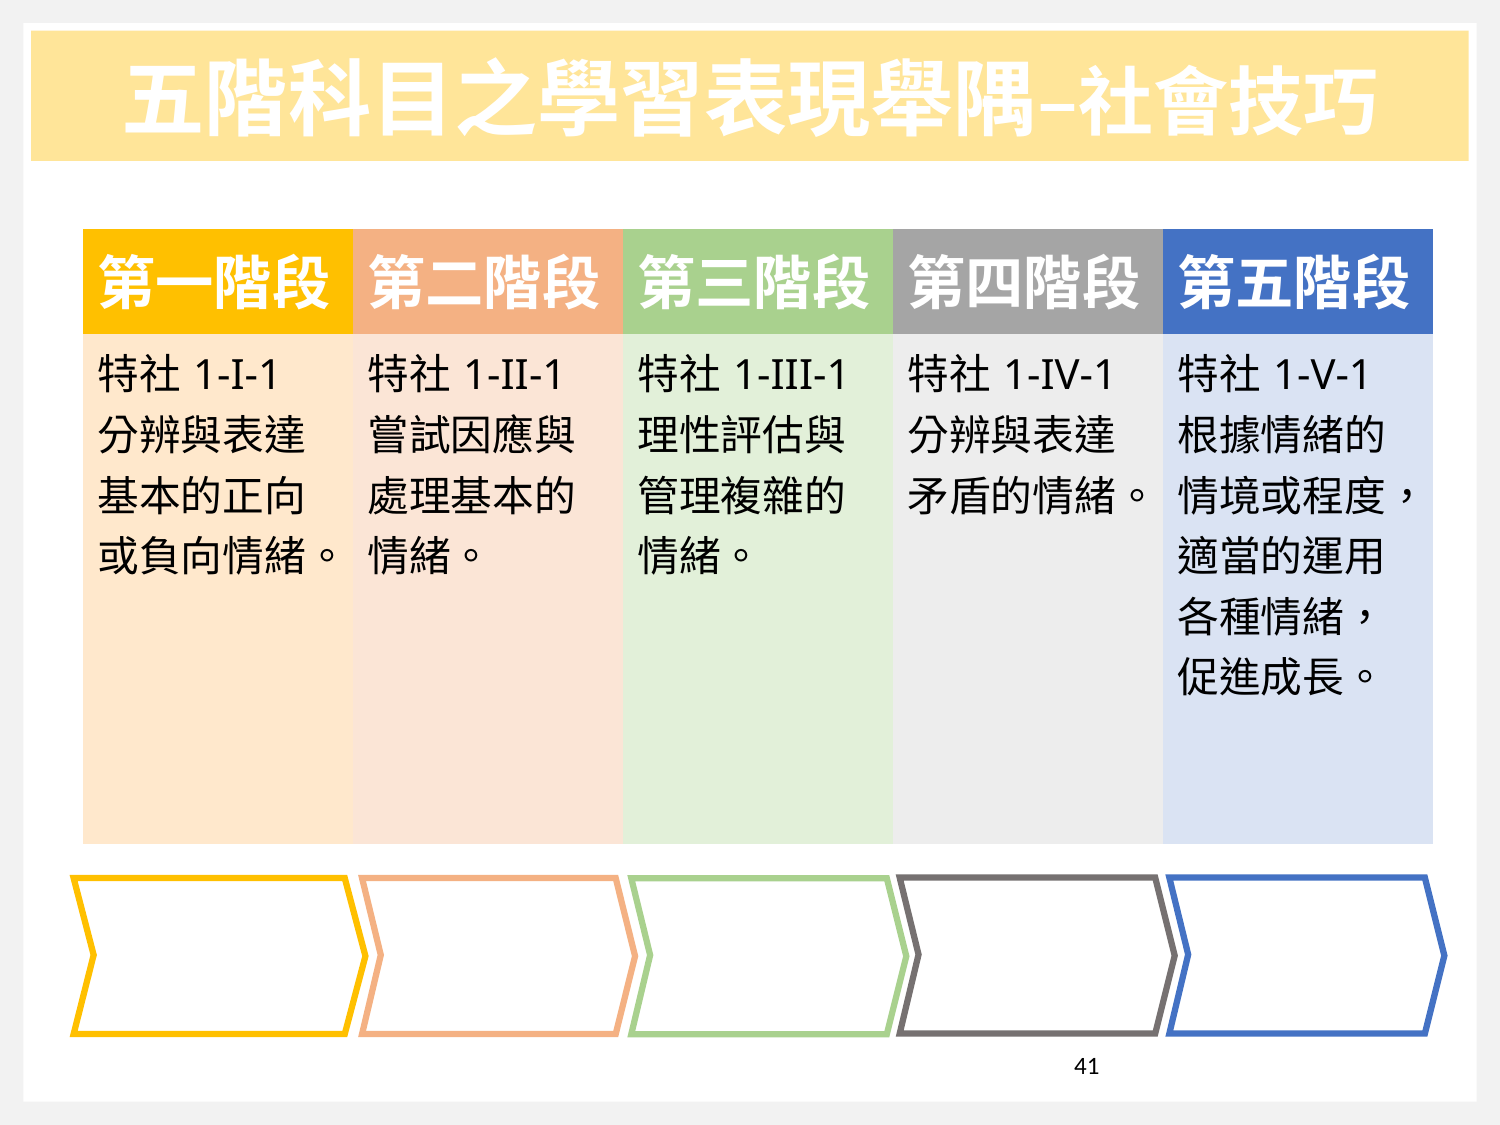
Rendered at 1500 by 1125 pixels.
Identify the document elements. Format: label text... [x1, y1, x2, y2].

table_cell 特社1-I-1 分辨與表達基本的正向或負向情緒。 [83, 334, 353, 844]
table_cell 特社1-III-1 理性評估與管理複雜的情緒。 [623, 334, 893, 844]
table_header 第二階段 [353, 229, 623, 334]
text_box 因時制宜 運用情緒 [1169, 877, 1445, 1034]
table_cell 特社1-II-1 嘗試因應與處理基本的情緒。 [353, 334, 623, 844]
table_header 第一階段 [83, 229, 353, 334]
text_box 因應處理 基本情緒 [362, 878, 636, 1035]
text_box 五階科目之學習表現舉隅–社會技巧 [31, 30, 1469, 161]
text_box 分辨表達 矛盾情緒 [899, 877, 1175, 1034]
text_box 理性管理 複雜情緒 [631, 878, 907, 1035]
text_box 分辨表達 基本情緒 [73, 878, 366, 1035]
slide_number <編號> [1059, 1042, 1397, 1103]
table_header 第三階段 [623, 229, 893, 334]
table_cell 特社1-IV-1 分辨與表達矛盾的情緒。 [893, 334, 1163, 844]
table_cell 特社1-V-1 根據情緒的情境或程度，適當的運用各種情緒，促進成長。 [1163, 334, 1433, 844]
table_header 第五階段 [1163, 229, 1433, 334]
table_header 第四階段 [893, 229, 1163, 334]
